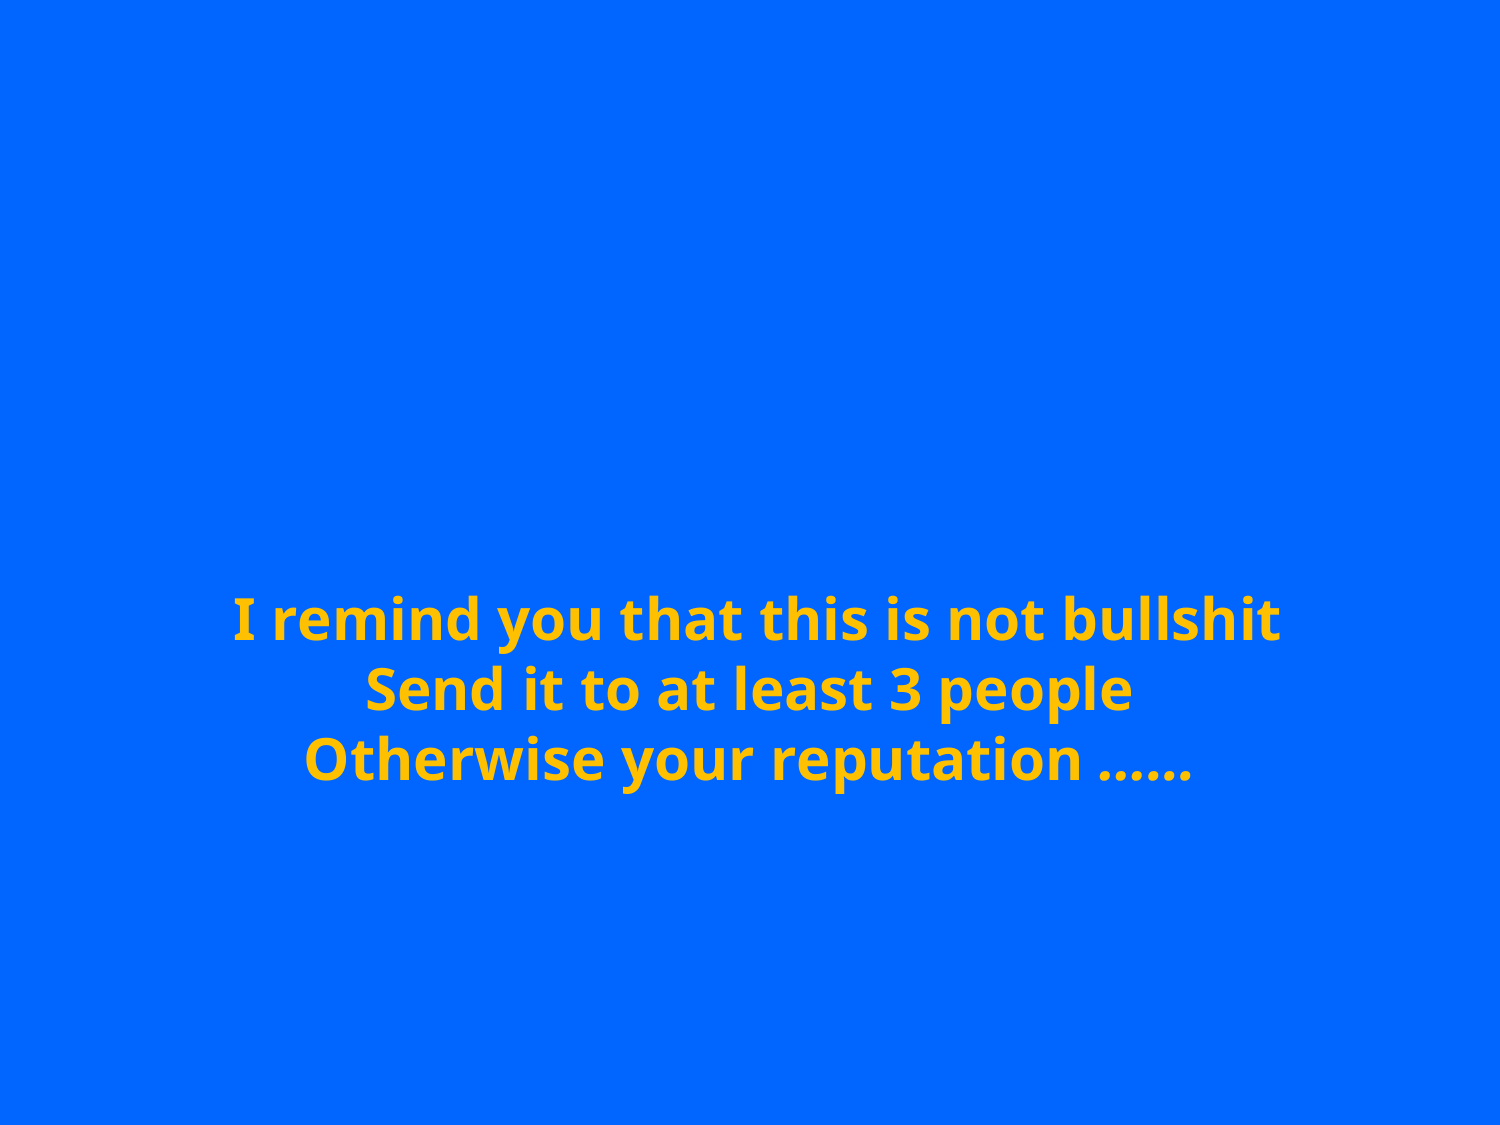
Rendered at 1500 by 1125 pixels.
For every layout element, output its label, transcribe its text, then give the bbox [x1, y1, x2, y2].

text_box I remind you that this is not bullshit Send it to at least 3 people Otherwise your reputation …… [29, 574, 1471, 800]
